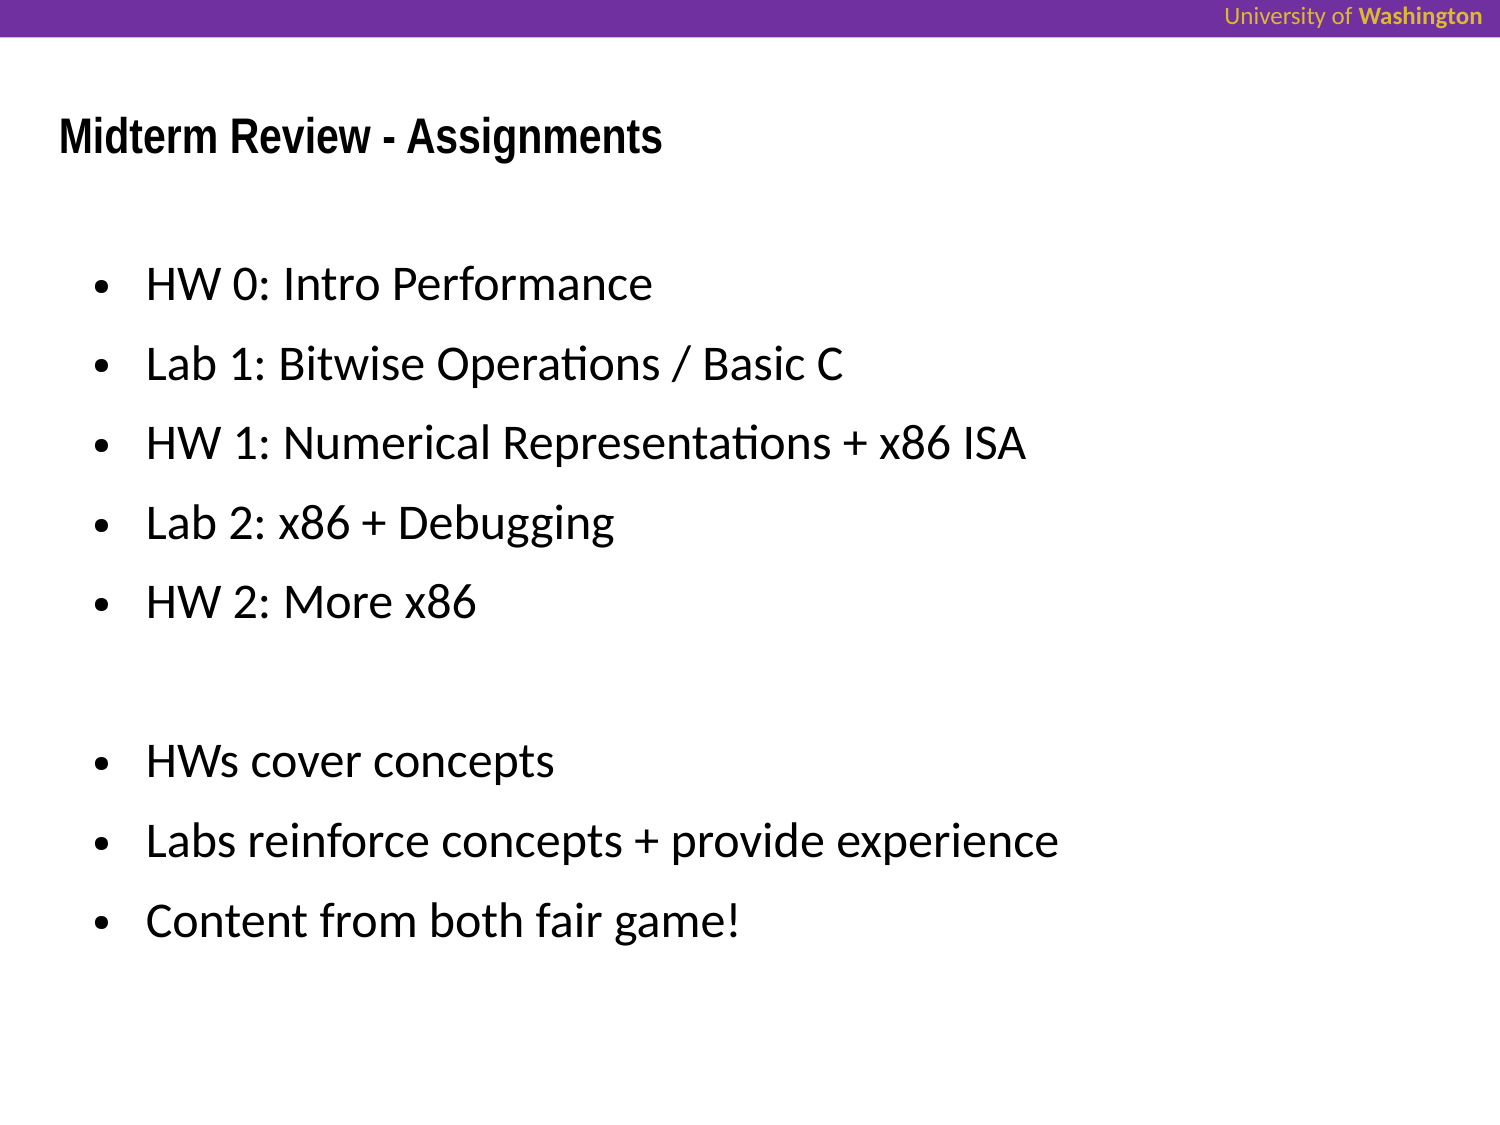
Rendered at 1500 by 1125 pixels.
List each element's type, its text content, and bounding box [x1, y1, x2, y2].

list HW 0: Intro Performance Lab 1: Bitwise Operations / Basic C HW 1: Numerical Representations + x86 ISA Lab 2: x86 + Debugging HW 2: More x86 HWs cover concepts Labs reinforce concepts + provide experience Content from both fair game! [75, 263, 1425, 1006]
title Midterm Review - Assignments [58, 80, 1438, 191]
